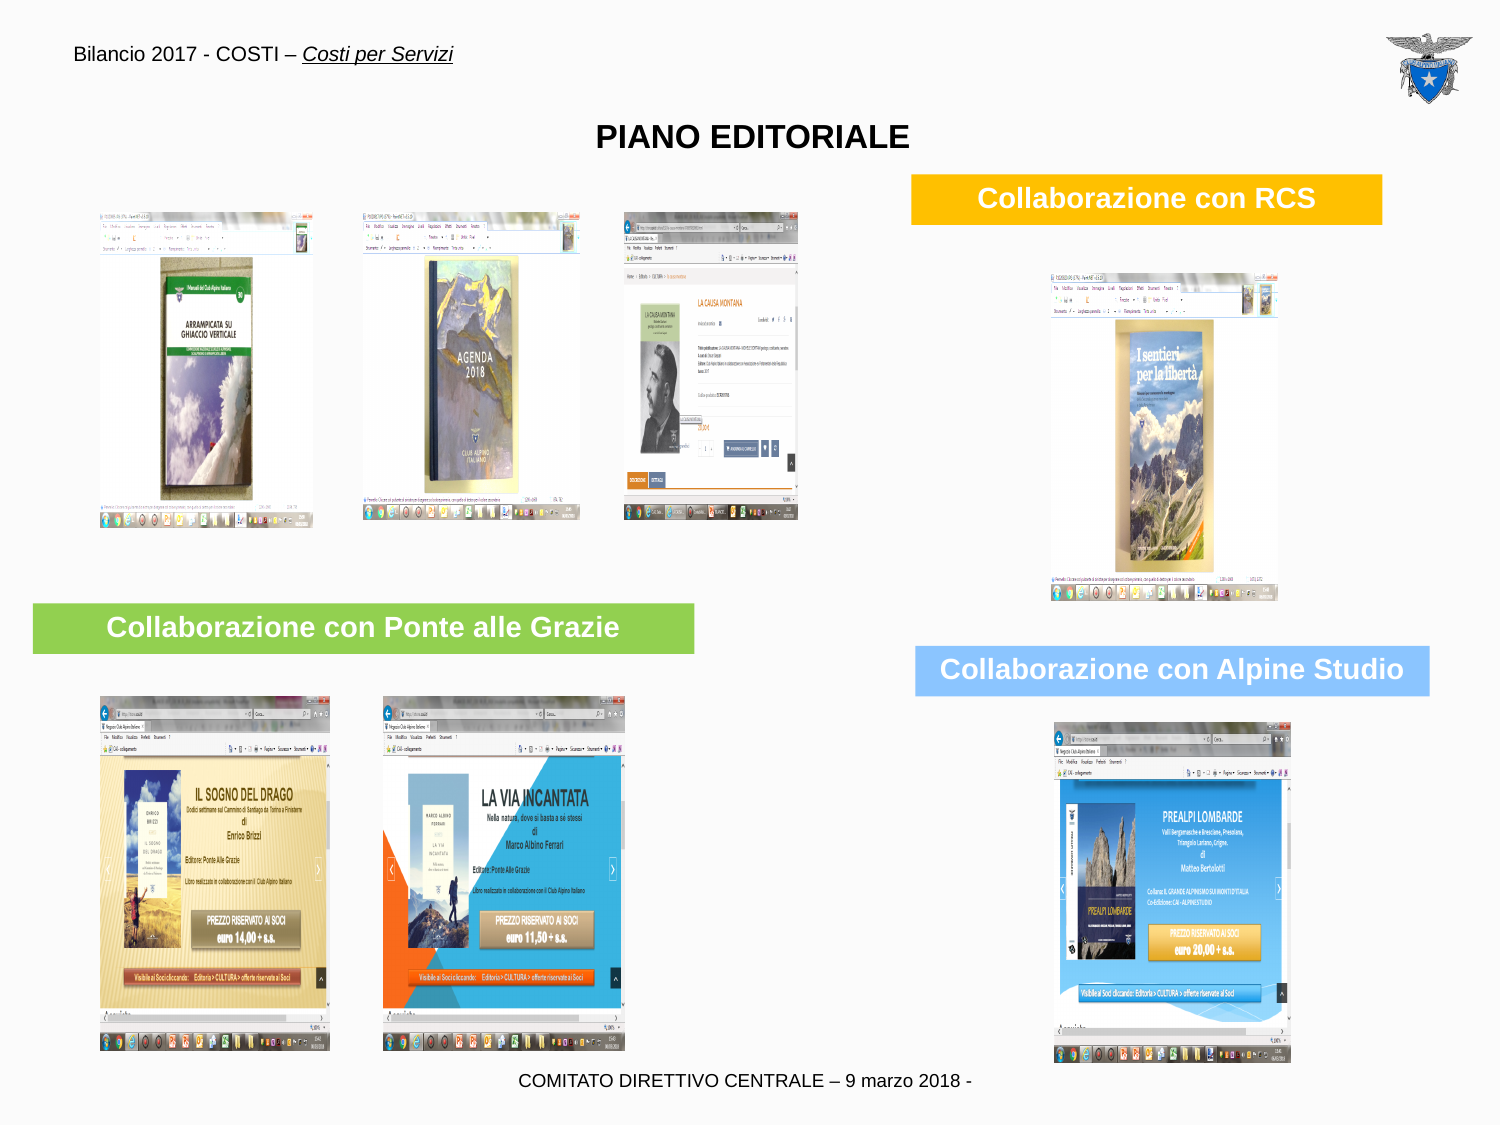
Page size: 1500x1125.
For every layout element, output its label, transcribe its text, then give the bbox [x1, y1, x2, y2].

text_box Bilancio 2017 - COSTI – Costi per Servizi [58, 35, 504, 76]
picture [100, 212, 313, 528]
text_box Collaborazione con Alpine Studio [915, 645, 1430, 697]
picture [1051, 273, 1278, 601]
text_box Collaborazione con RCS [911, 174, 1383, 225]
text_box PIANO EDITORIALE [262, 115, 1244, 158]
text_box COMITATO DIRETTIVO CENTRALE – 9 marzo 2018 - [257, 1062, 1233, 1102]
picture [1382, 29, 1477, 112]
picture [363, 212, 580, 520]
picture [100, 696, 330, 1051]
picture [624, 212, 798, 520]
text_box Collaborazione con Ponte alle Grazie [32, 603, 695, 654]
picture [1054, 722, 1291, 1063]
picture [383, 696, 625, 1051]
